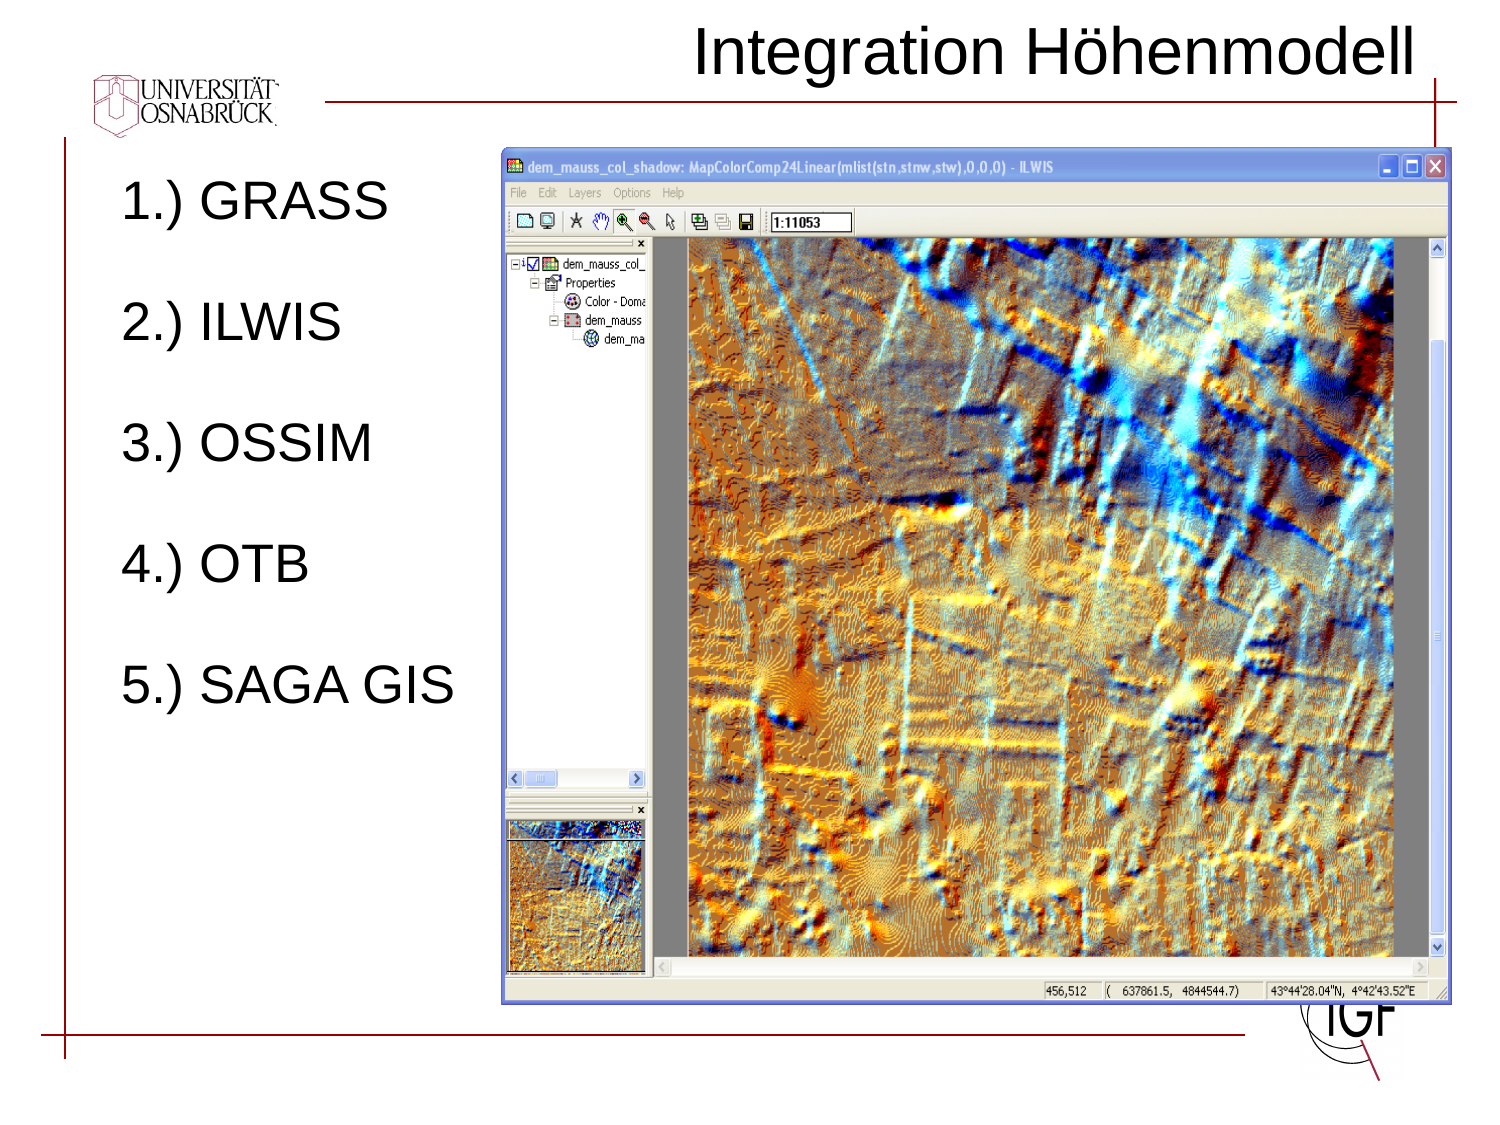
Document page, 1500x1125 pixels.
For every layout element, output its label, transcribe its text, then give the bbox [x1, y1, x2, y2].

title Integration Höhenmodell [290, 13, 1418, 89]
subtitle 1.) GRASS 2.) ILWIS 3.) OSSIM 4.) OTB 5.) SAGA GIS [96, 170, 501, 1004]
picture [501, 147, 1452, 1081]
picture [93, 75, 279, 138]
